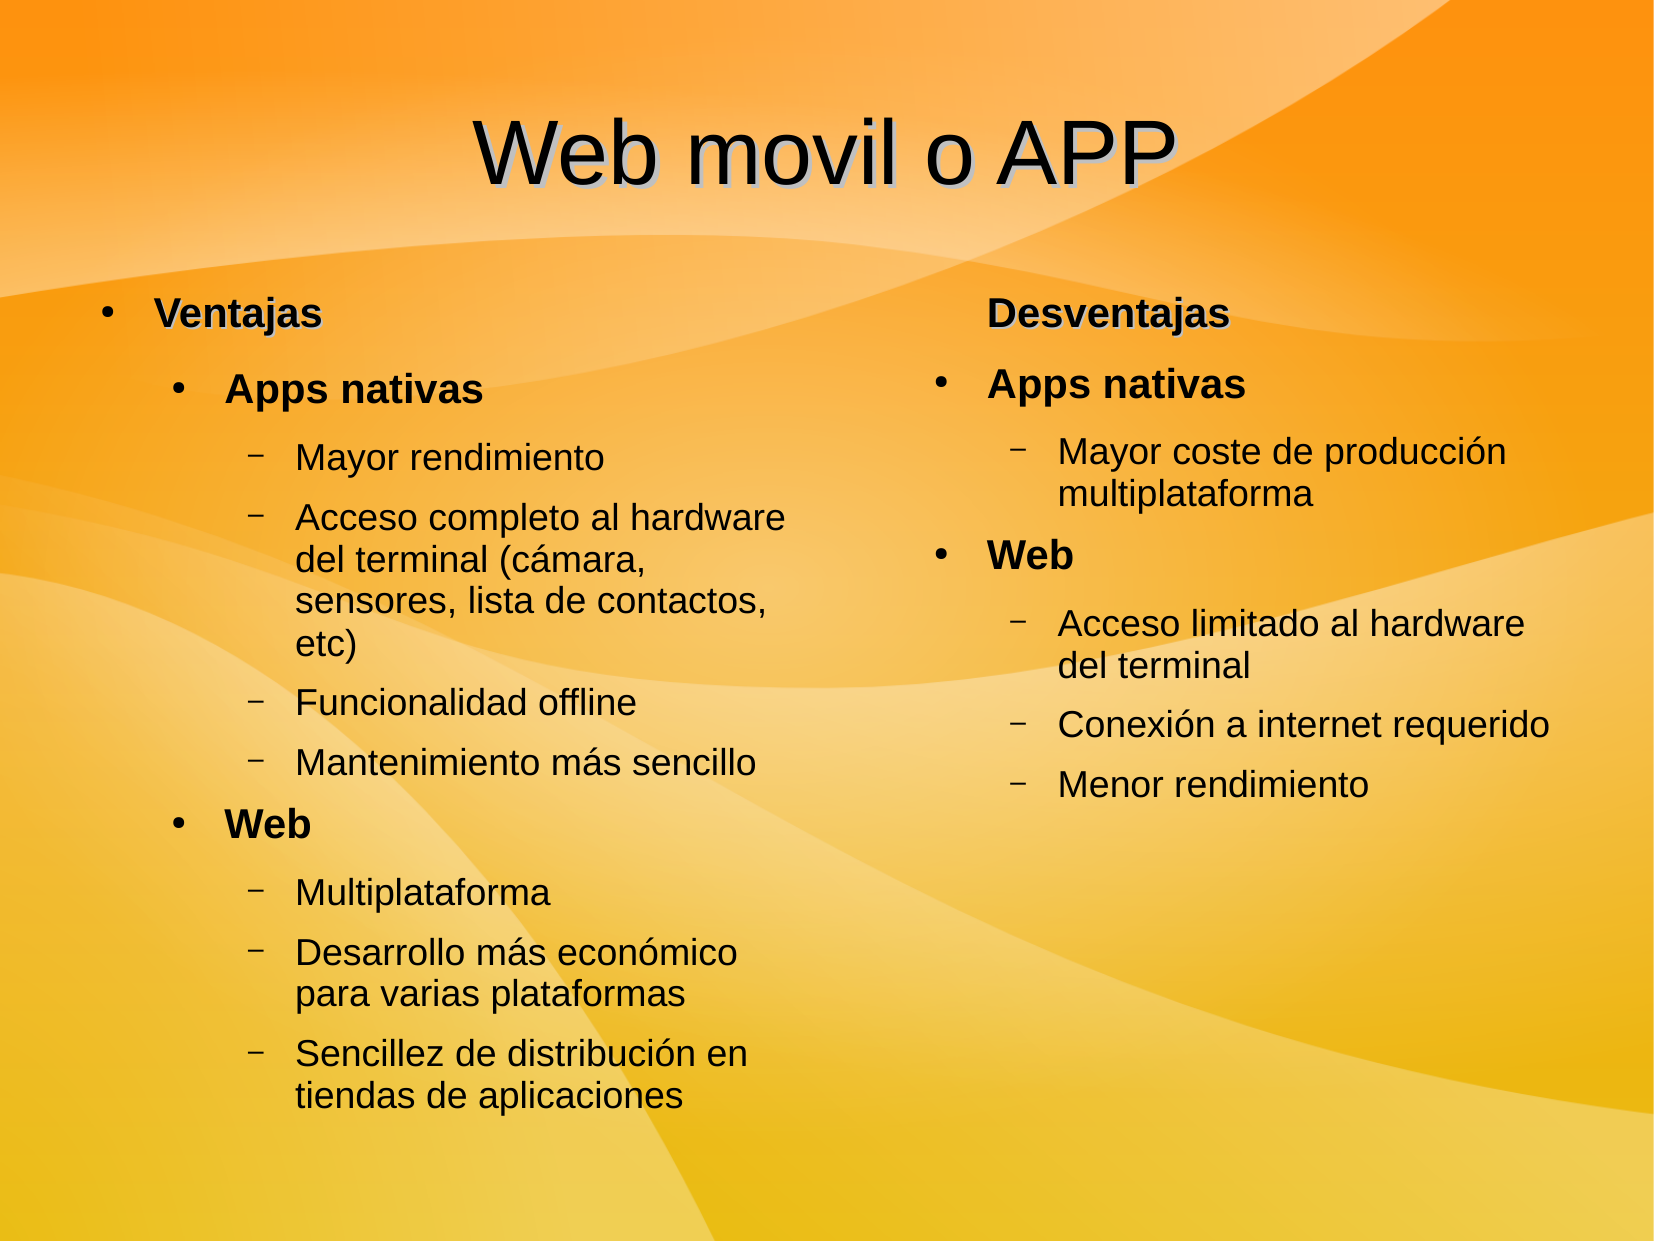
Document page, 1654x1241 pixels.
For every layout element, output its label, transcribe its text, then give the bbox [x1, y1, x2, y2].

title Web movil o APP [82, 49, 1571, 257]
picture [0, 0, 1654, 1241]
list Desventajas Apps nativas Mayor coste de producción multiplataforma Web Acceso limitado al hardware del terminal Conexión a internet requerido Menor rendimiento [845, 290, 1572, 1109]
list Ventajas Apps nativas Mayor rendimiento Acceso completo al hardware del terminal (cámara, sensores, lista de contactos, etc) Funcionalidad offline Mantenimiento más sencillo Web Multiplataforma Desarrollo más económico para varias plataformas Sencillez de distribución en tiendas de aplicaciones [82, 290, 809, 1121]
